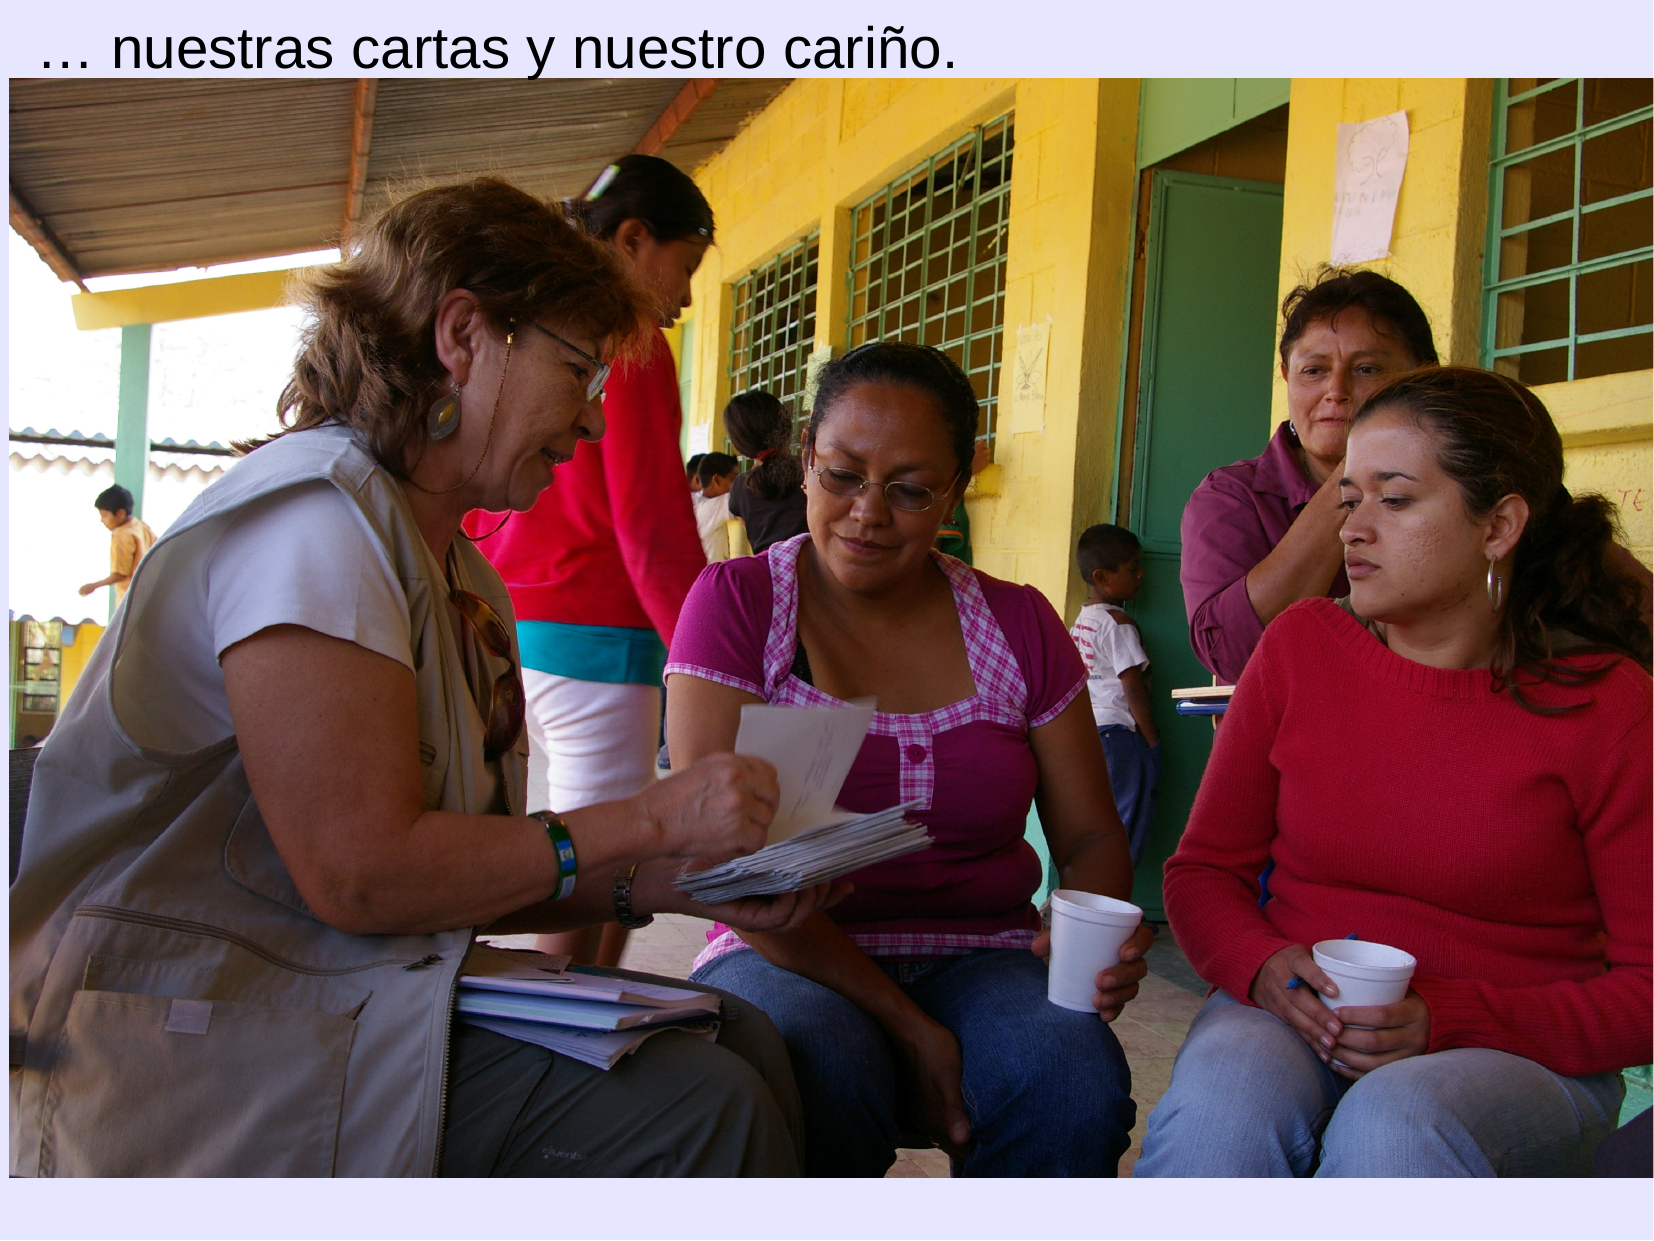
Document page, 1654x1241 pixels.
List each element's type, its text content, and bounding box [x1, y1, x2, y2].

picture [9, 78, 1654, 1178]
text_box … nuestras cartas y nuestro cariño. [21, 8, 975, 89]
